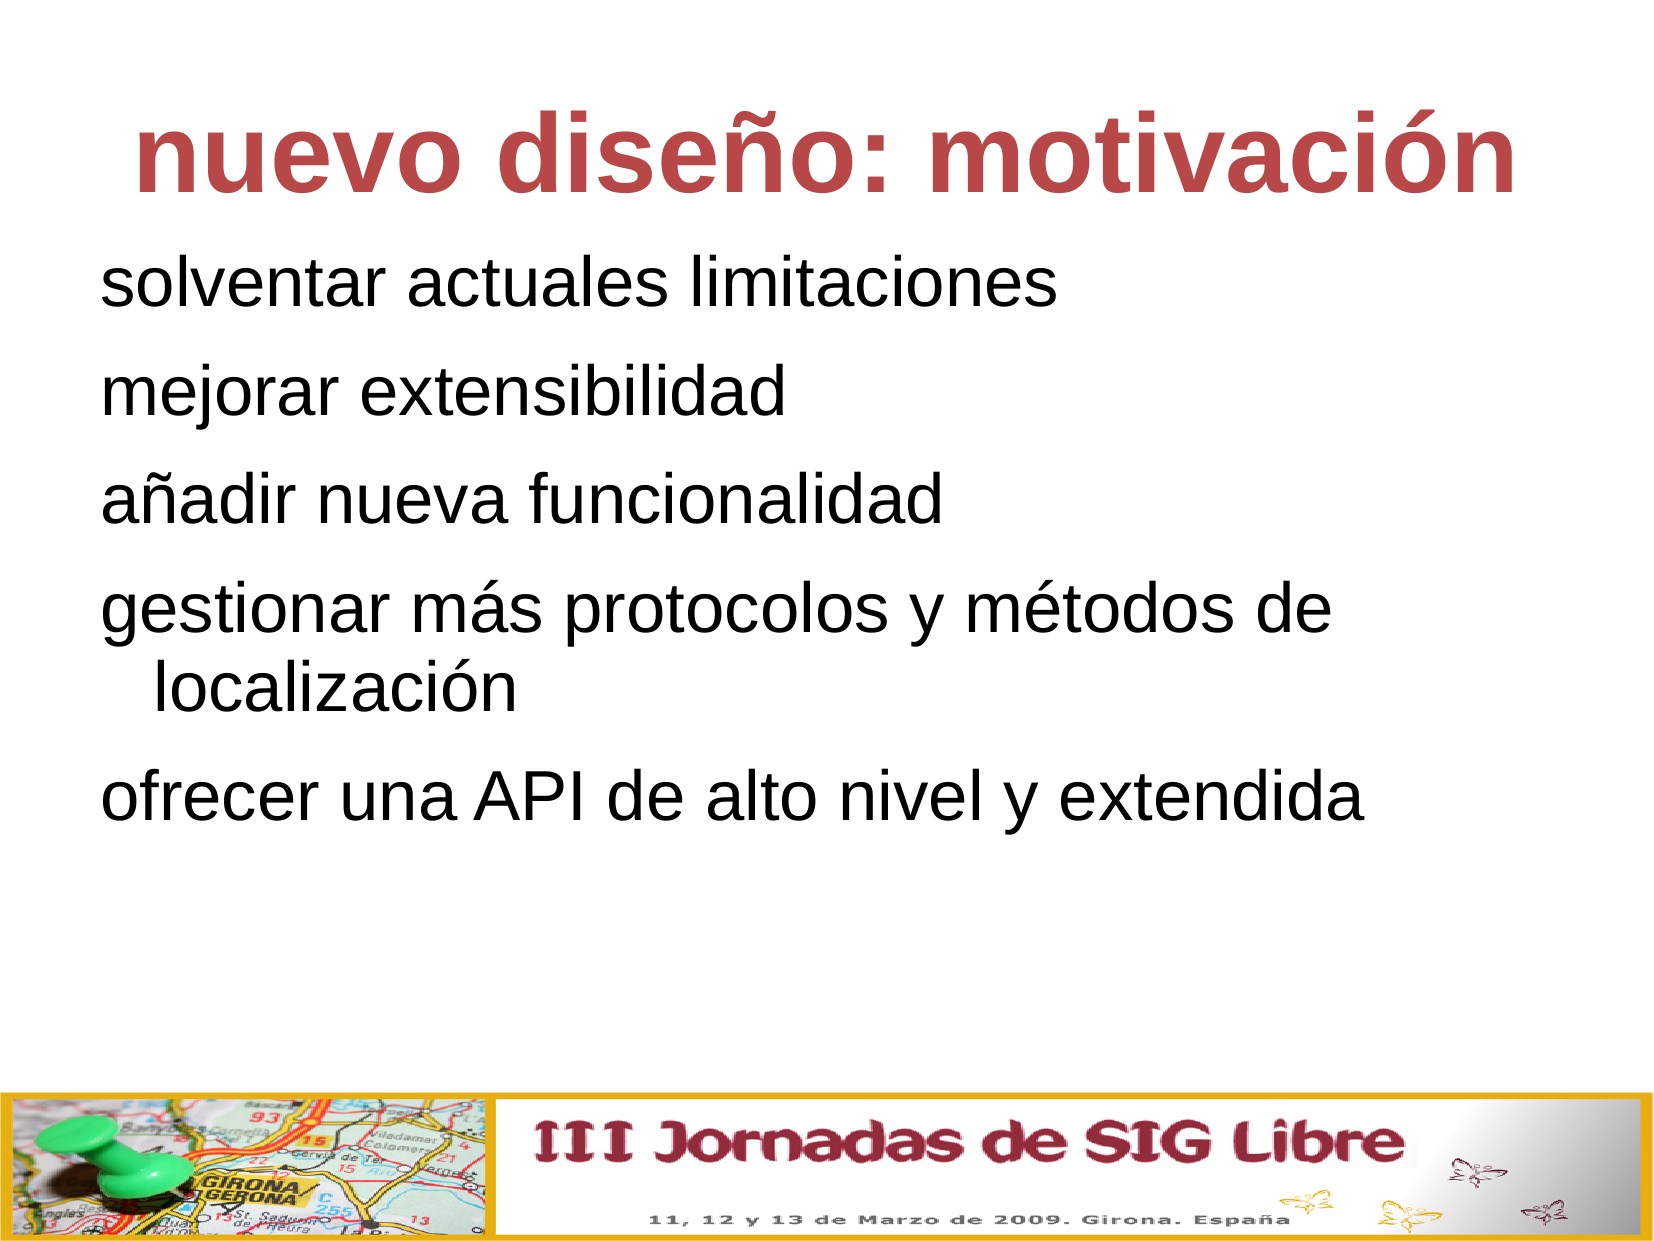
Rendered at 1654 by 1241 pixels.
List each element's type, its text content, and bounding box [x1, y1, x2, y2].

list solventar actuales limitaciones mejorar extensibilidad añadir nueva funcionalidad gestionar más protocolos y métodos de localización ofrecer una API de alto nivel y extendida [82, 242, 1571, 1062]
picture [0, 1092, 1654, 1241]
title nuevo diseño: motivación [82, 49, 1571, 242]
